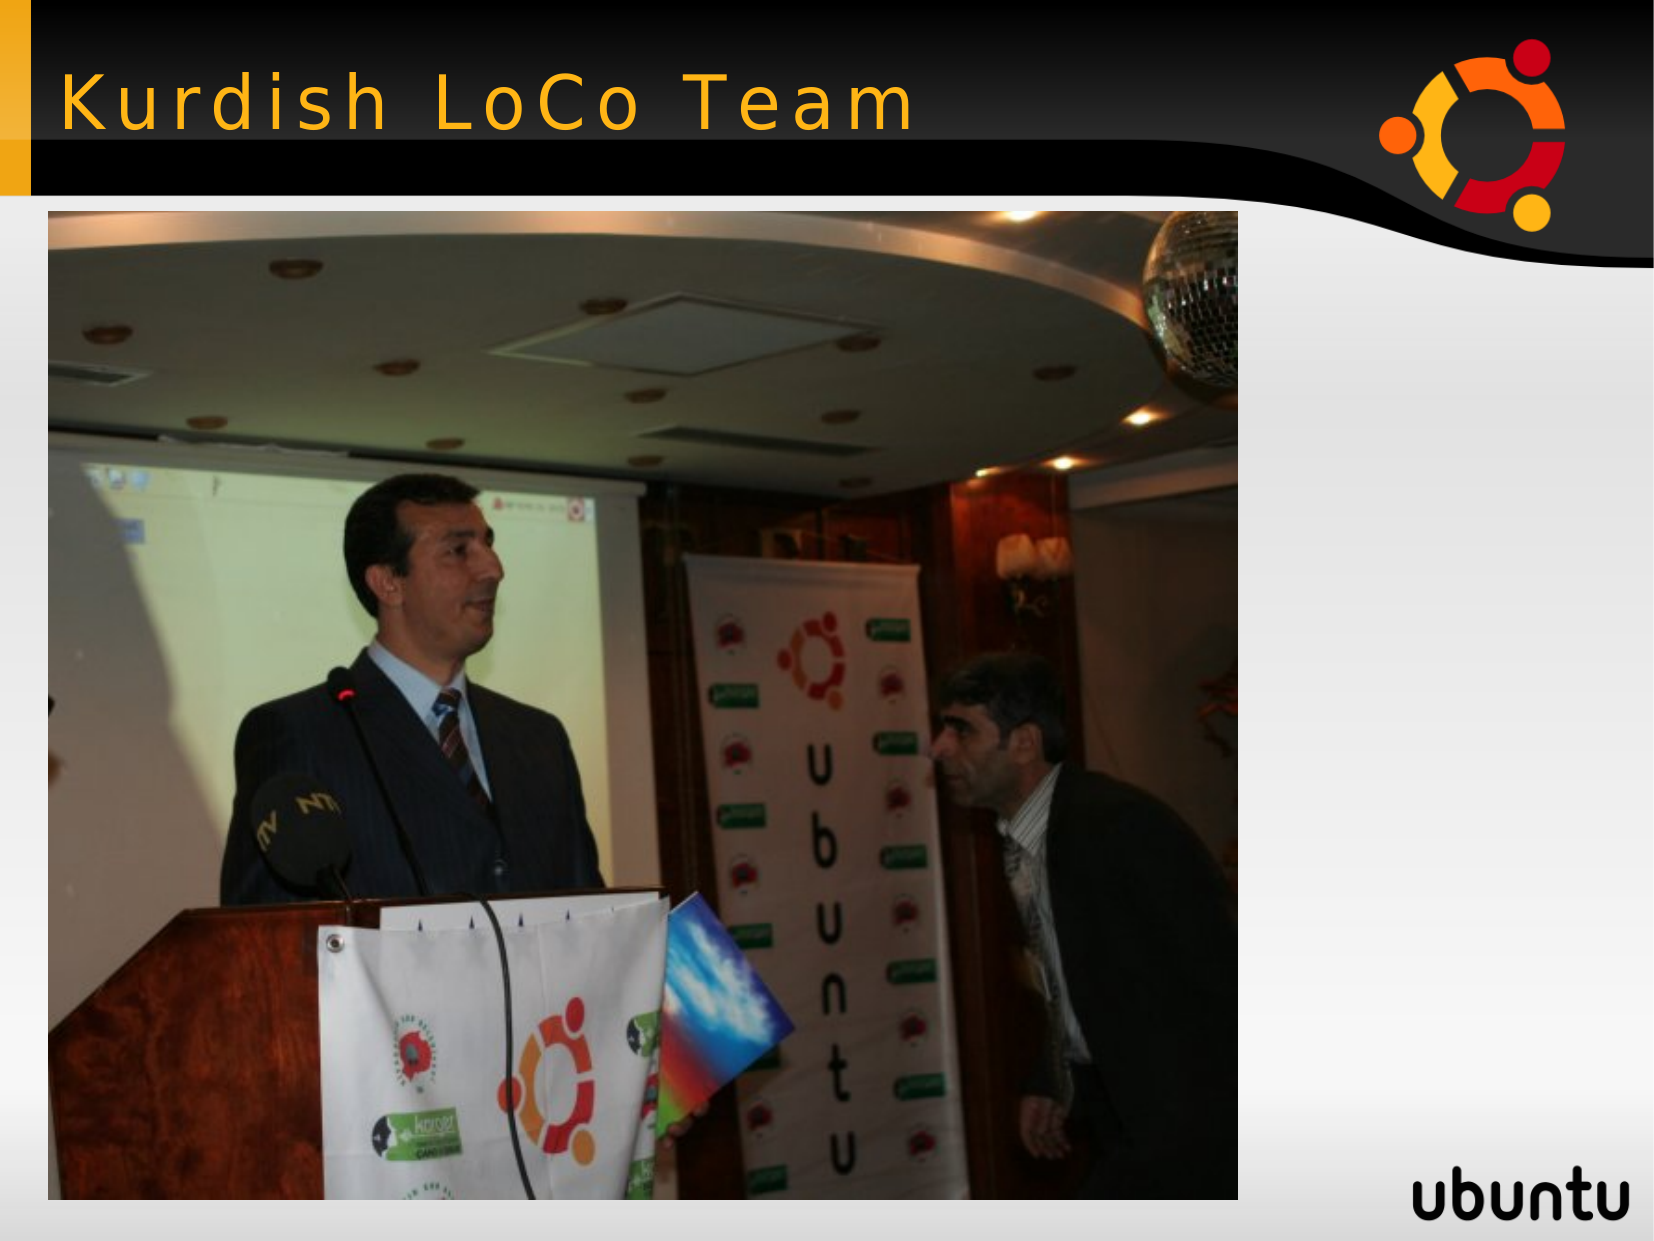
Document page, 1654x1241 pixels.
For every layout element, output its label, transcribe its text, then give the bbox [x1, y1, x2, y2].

picture [0, 0, 1654, 1241]
title Kurdish LoCo Team [59, 36, 1270, 171]
